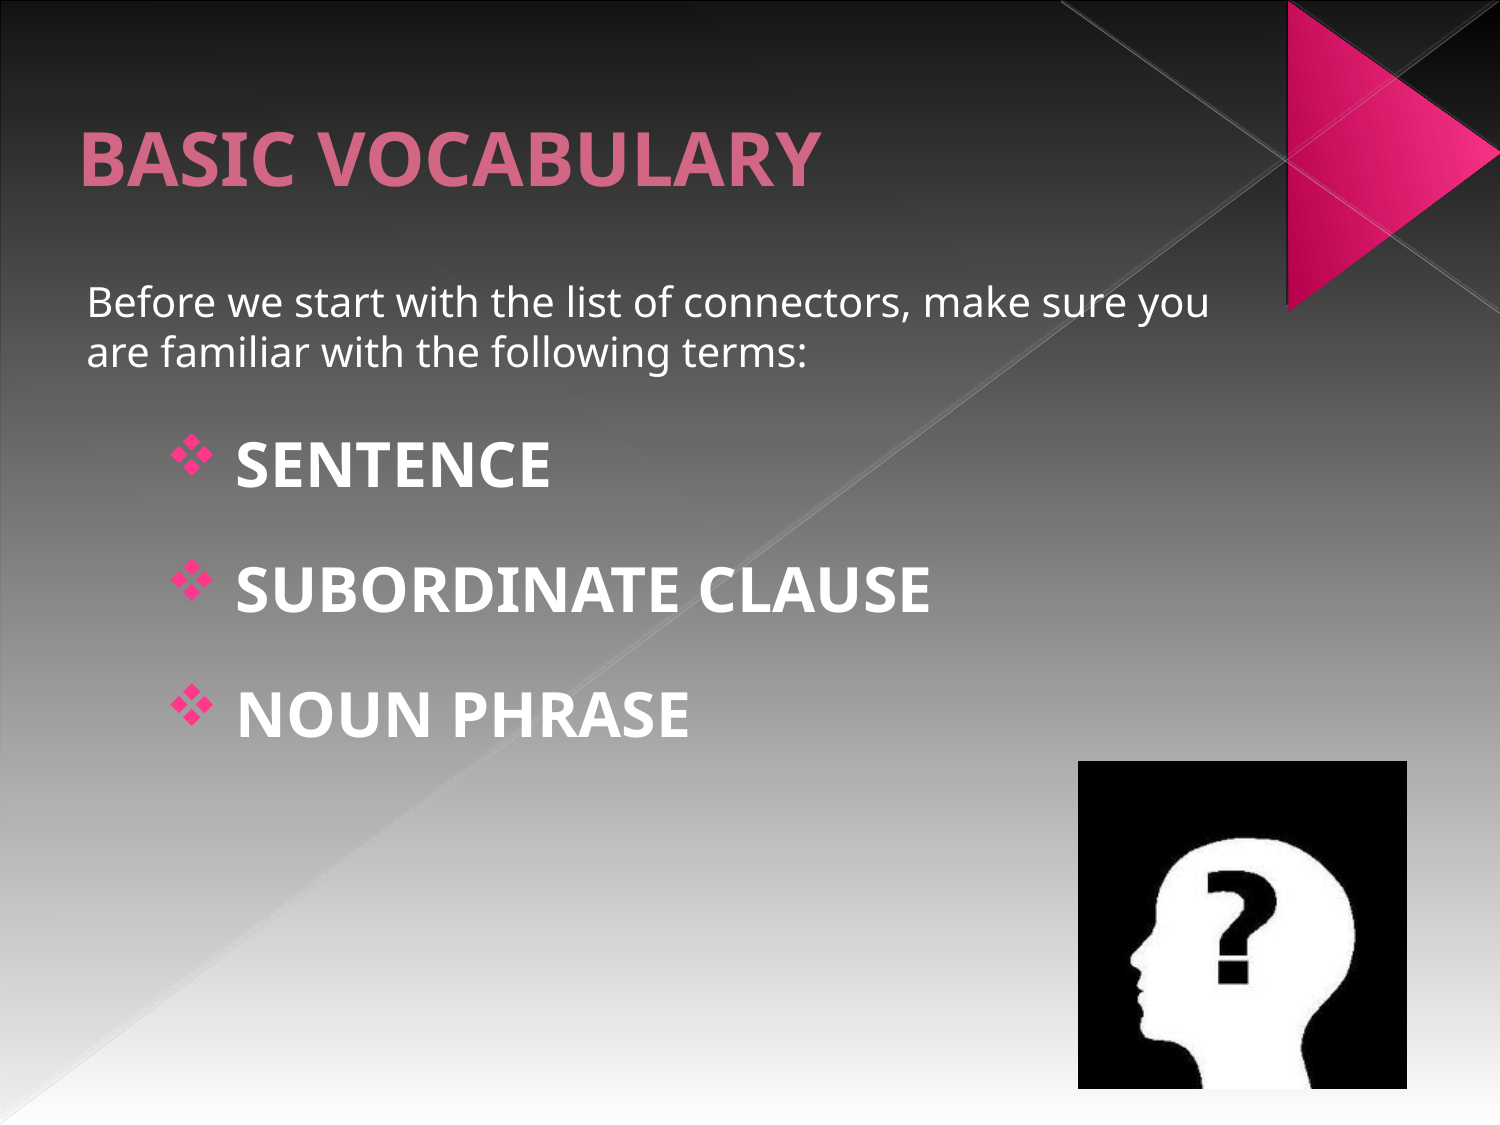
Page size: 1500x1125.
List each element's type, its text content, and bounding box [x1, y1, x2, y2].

title BASIC VOCABULARY [62, 44, 1250, 268]
picture [1078, 761, 1407, 1089]
list Before we start with the list of connectors, make sure you are familiar with the following terms: SENTENCE SUBORDINATE CLAUSE NOUN PHRASE [62, 267, 1243, 915]
